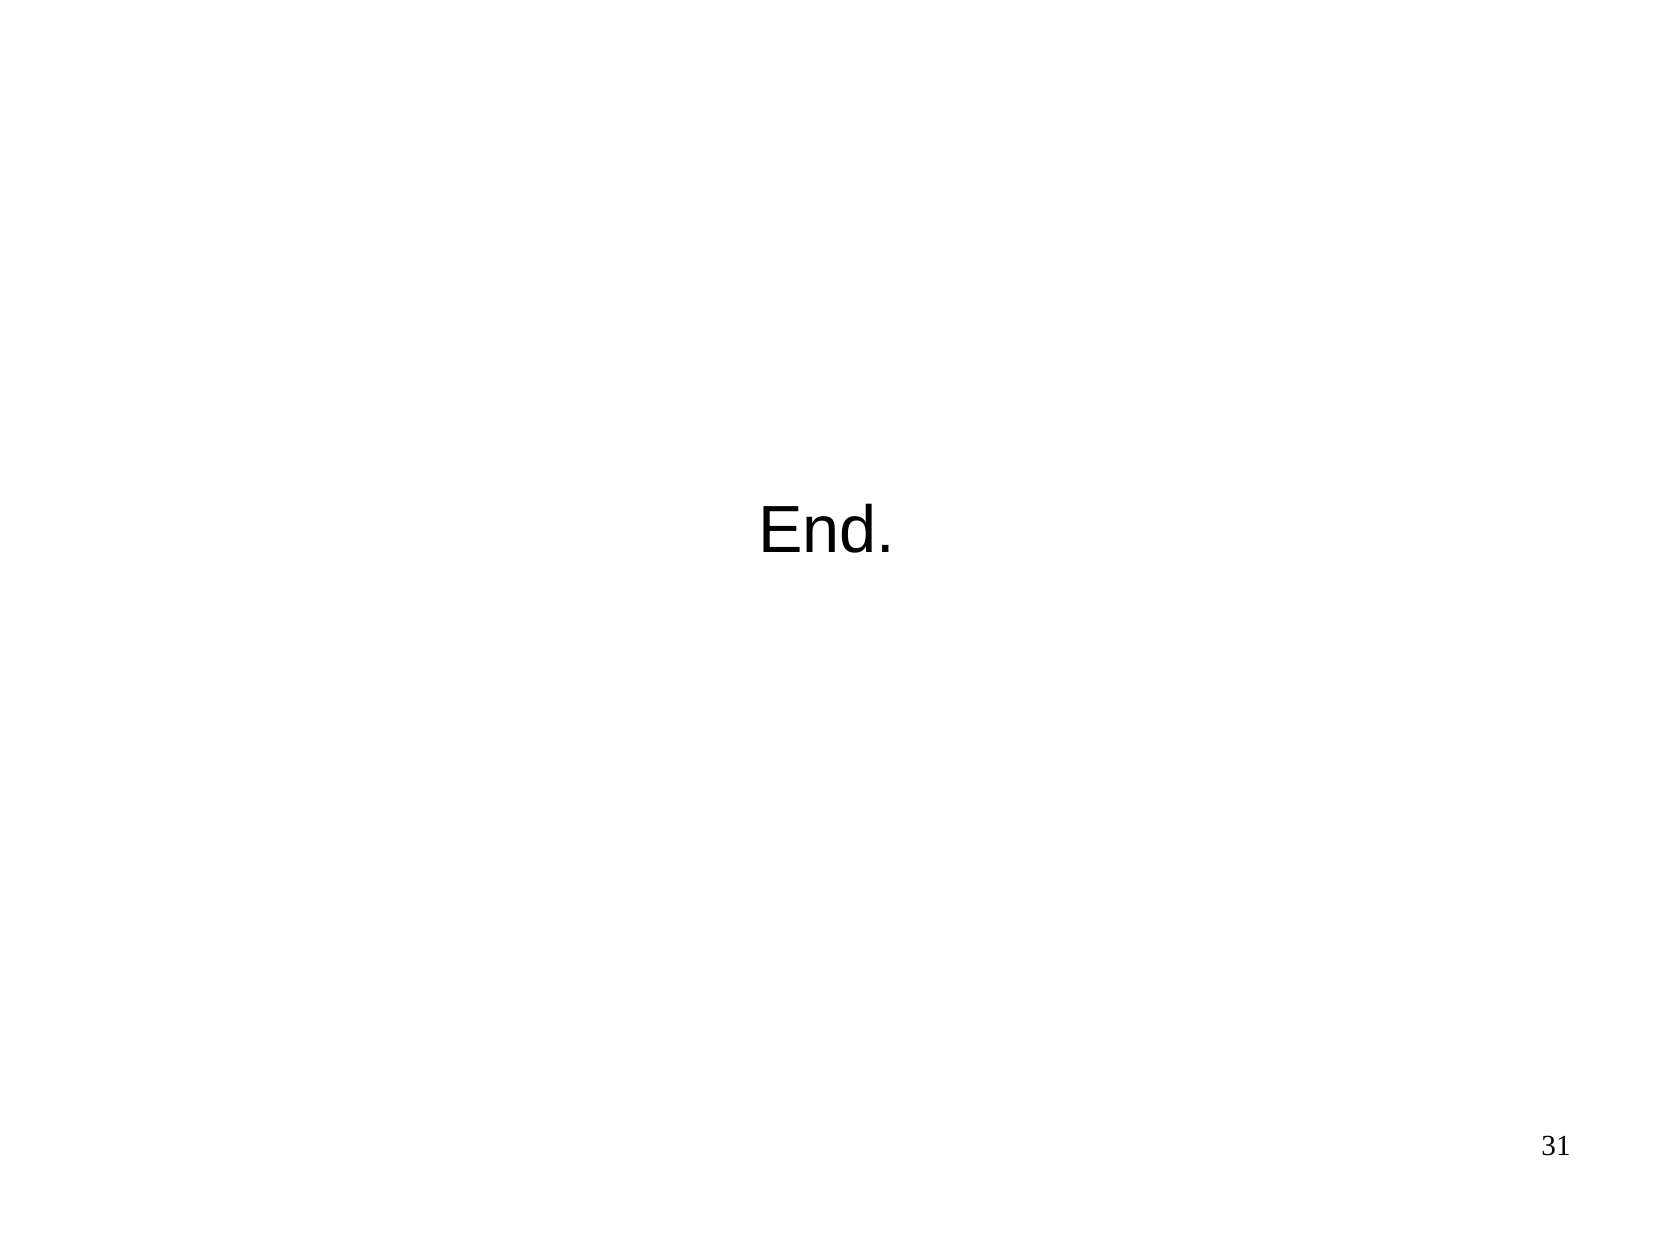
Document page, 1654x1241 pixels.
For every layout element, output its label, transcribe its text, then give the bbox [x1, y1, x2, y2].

subtitle End. [82, 49, 1571, 1010]
